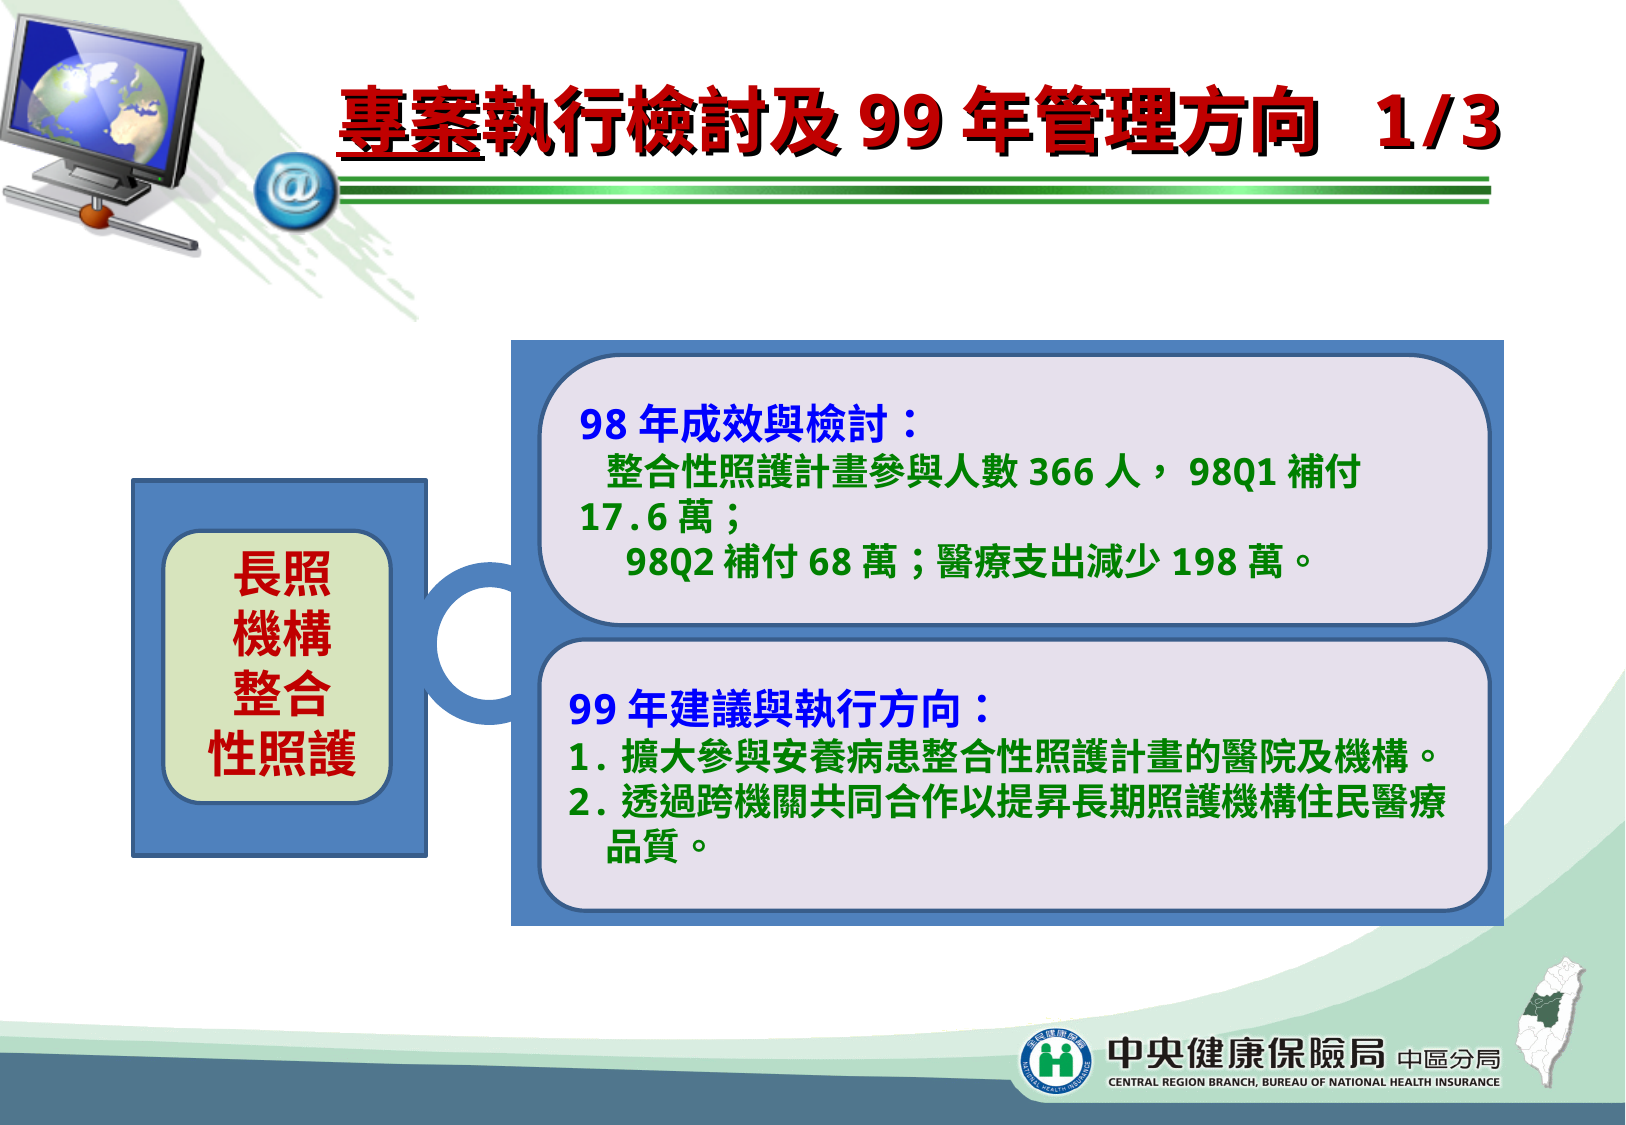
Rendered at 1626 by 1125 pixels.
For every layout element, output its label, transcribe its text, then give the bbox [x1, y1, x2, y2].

text_box 長照 機構 整合 性照護 [180, 535, 385, 790]
text_box 99年建議與執行方向： 1.擴大參與安養病患整合性照護計畫的醫院及機構。 2.透過跨機關共同合作以提昇長期照護機構住民醫療 品質。 [539, 639, 1490, 911]
text_box [133, 340, 1504, 926]
text_box 專案執行檢討及99年管理方向 1/3 [321, 23, 1528, 211]
text_box 98年成效與檢討： 整合性照護計畫參與人數366人，98Q1補付17.6萬； 98Q2補付68萬；醫療支出減少198萬。 [539, 354, 1490, 626]
